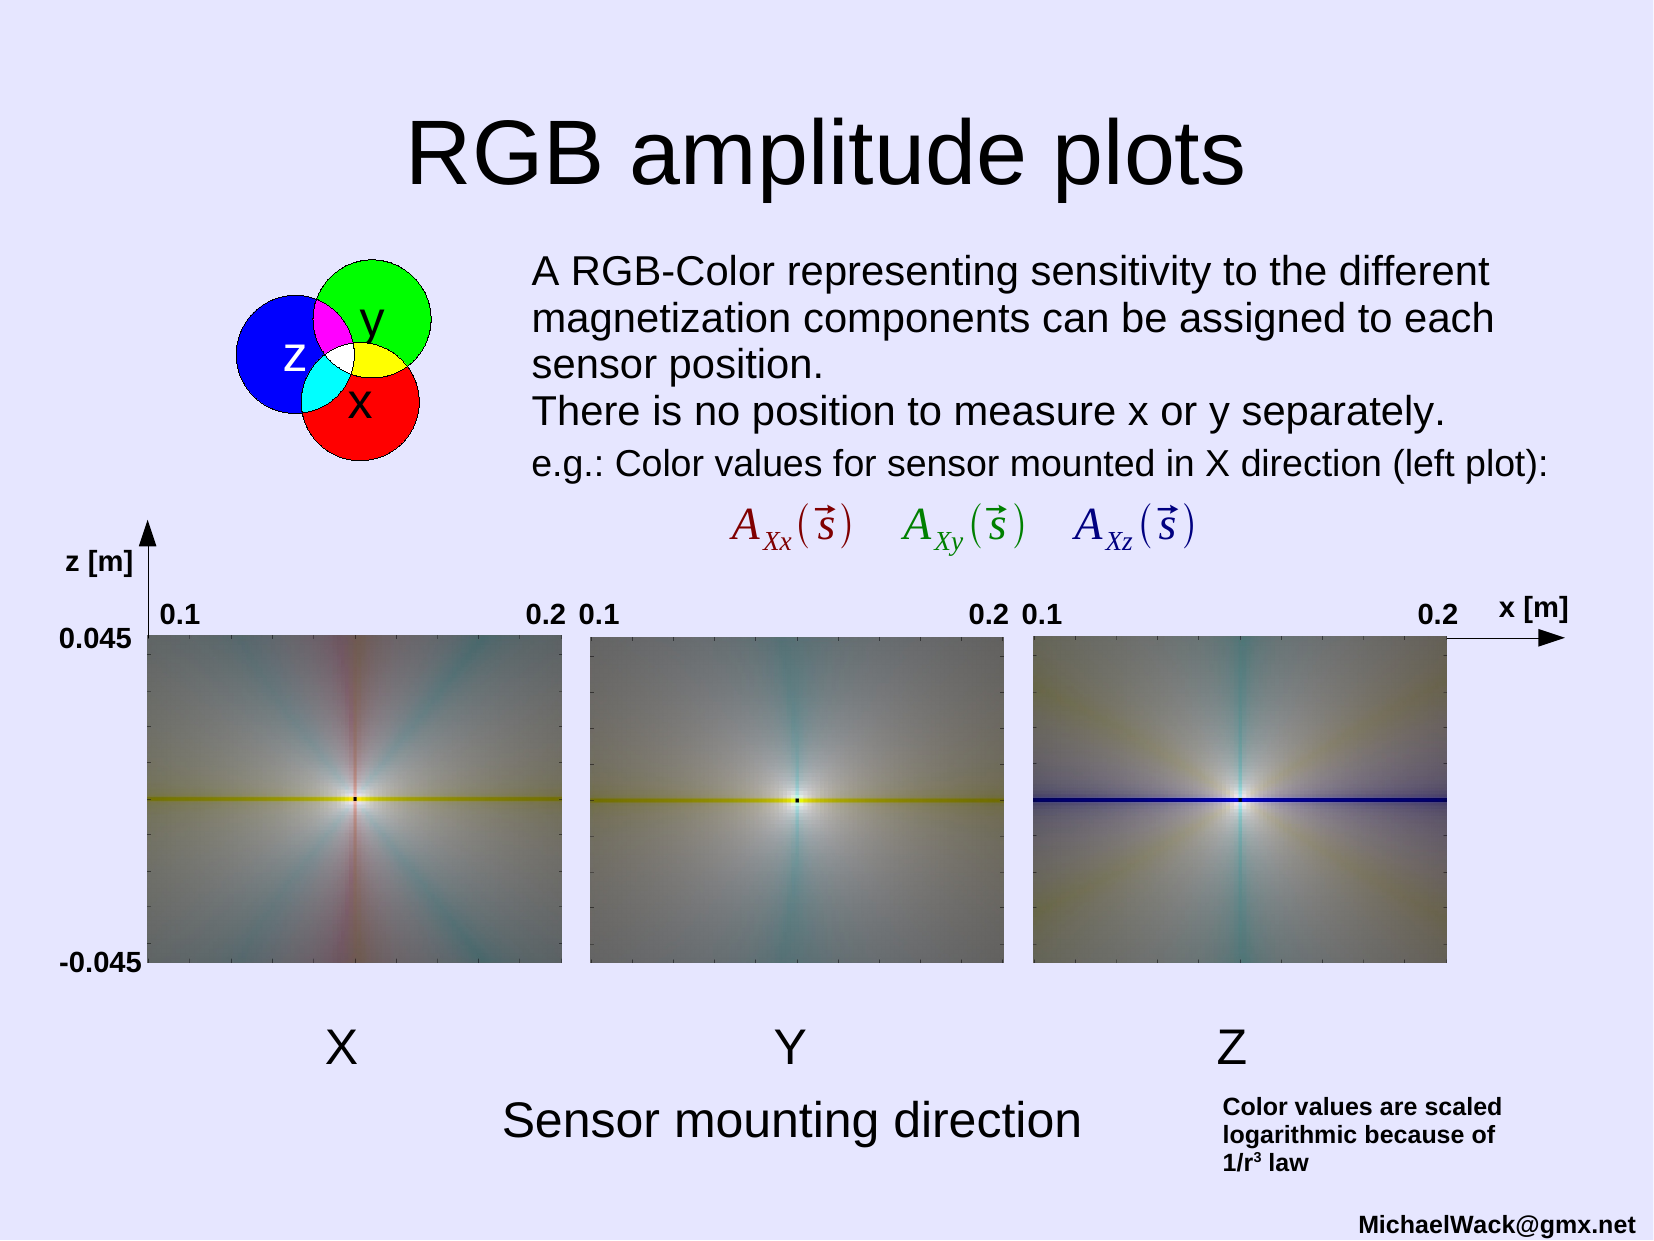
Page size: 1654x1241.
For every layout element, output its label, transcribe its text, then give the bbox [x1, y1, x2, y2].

text_box X [324, 1019, 359, 1076]
text_box A RGB-Color representing sensitivity to the different magnetization components can be assigned to each sensor position. There is no position to measure x or y separately. [531, 248, 1552, 436]
picture [1033, 636, 1447, 963]
text_box x [m] [1498, 590, 1570, 625]
text_box 0.2 [968, 598, 1010, 632]
text_box Color values are scaled logarithmic because of 1/r3 law [1222, 1092, 1536, 1182]
text_box x [302, 366, 420, 461]
text_box 0.1 [578, 597, 620, 632]
text_box z [m] [64, 545, 134, 579]
text_box Z [1216, 1019, 1248, 1076]
text_box [301, 299, 408, 413]
chart [721, 498, 1203, 557]
text_box y [316, 259, 432, 366]
text_box 0.2 [525, 598, 567, 632]
text_box -0.045 [59, 946, 143, 980]
picture [147, 635, 562, 963]
text_box Y [773, 1019, 808, 1076]
text_box 0.1 [159, 597, 201, 632]
text_box e.g.: Color values for sensor mounted in X direction (left plot): [531, 442, 1550, 486]
text_box 0.2 [1417, 598, 1459, 632]
text_box 0.045 [59, 621, 133, 656]
title RGB amplitude plots [82, 49, 1571, 257]
text_box Sensor mounting direction [501, 1092, 1083, 1149]
text_box 0.1 [1021, 597, 1063, 632]
picture [590, 637, 1004, 963]
text_box z [236, 295, 323, 414]
